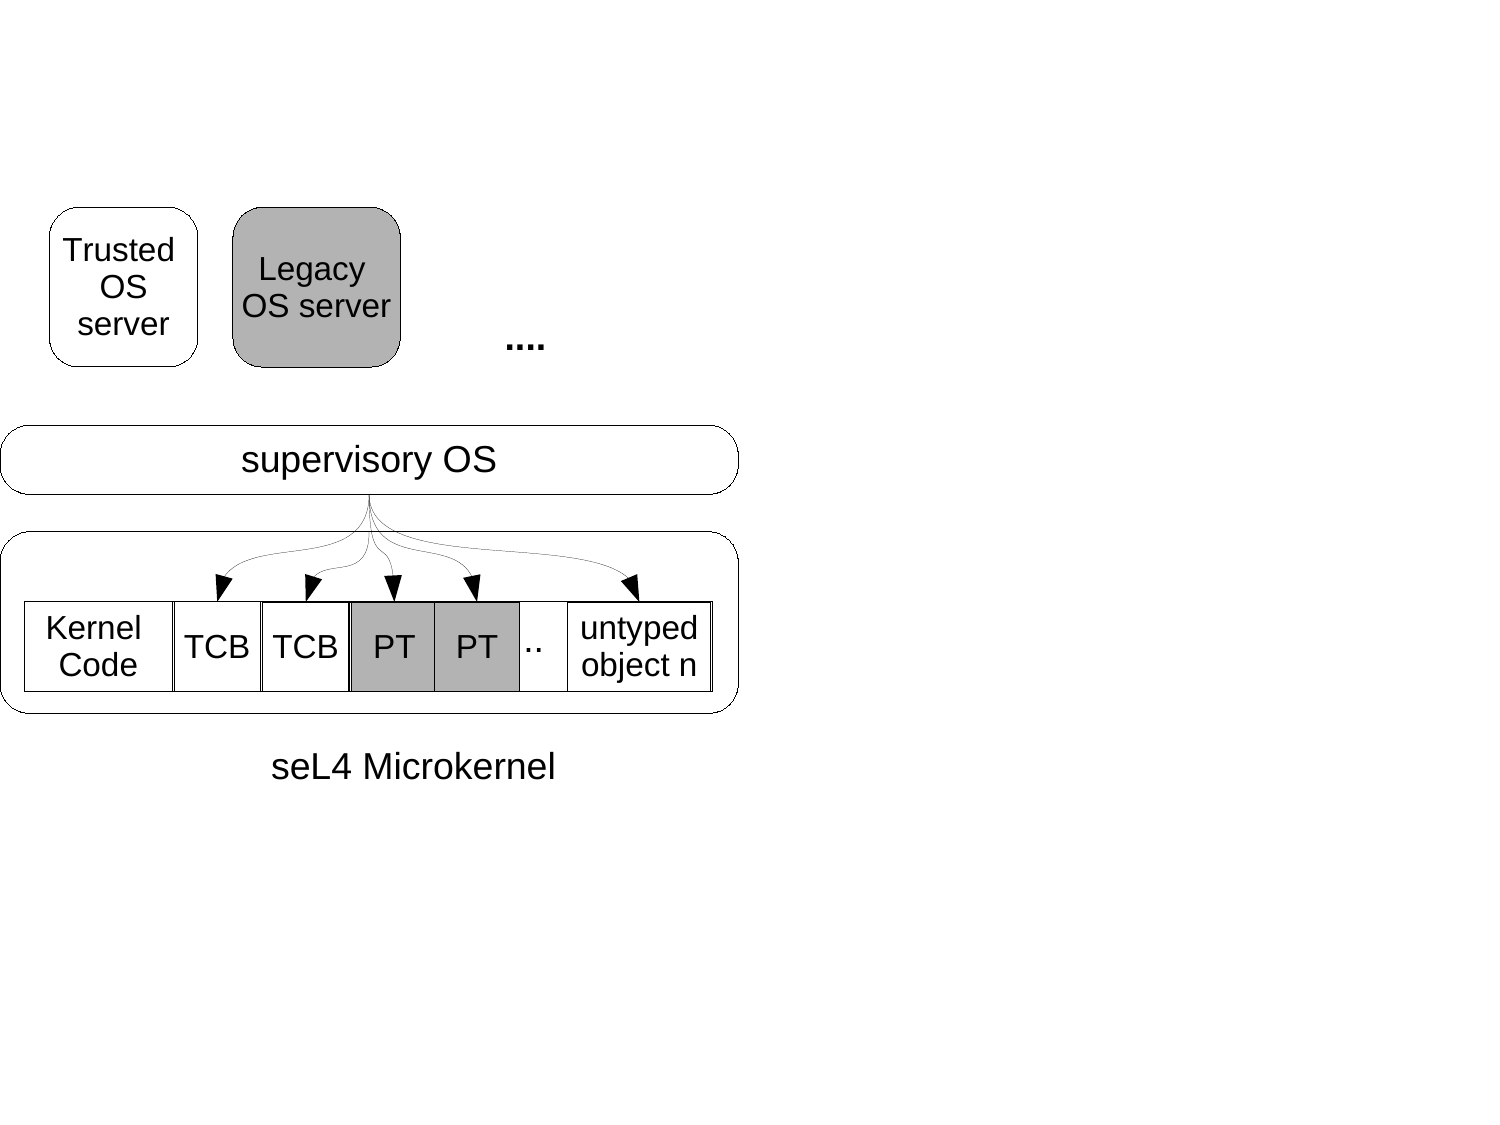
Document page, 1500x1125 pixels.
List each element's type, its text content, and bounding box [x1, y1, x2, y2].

text_box untyped object n [567, 602, 711, 692]
text_box [640, 601, 713, 692]
text_box supervisory OS [0, 425, 739, 495]
text_box Trusted OS server [49, 207, 198, 367]
text_box .... [489, 309, 617, 383]
text_box TCB [174, 601, 261, 692]
text_box [478, 601, 638, 692]
text_box Legacy OS server [232, 207, 401, 368]
text_box Kernel Code [24, 601, 173, 692]
text_box PT [434, 602, 520, 692]
text_box seL4 Microkernel [236, 738, 591, 796]
text_box [261, 601, 305, 692]
text_box PT [351, 602, 434, 692]
text_box [307, 601, 393, 692]
text_box TCB [262, 602, 349, 692]
text_box .. [520, 610, 564, 668]
